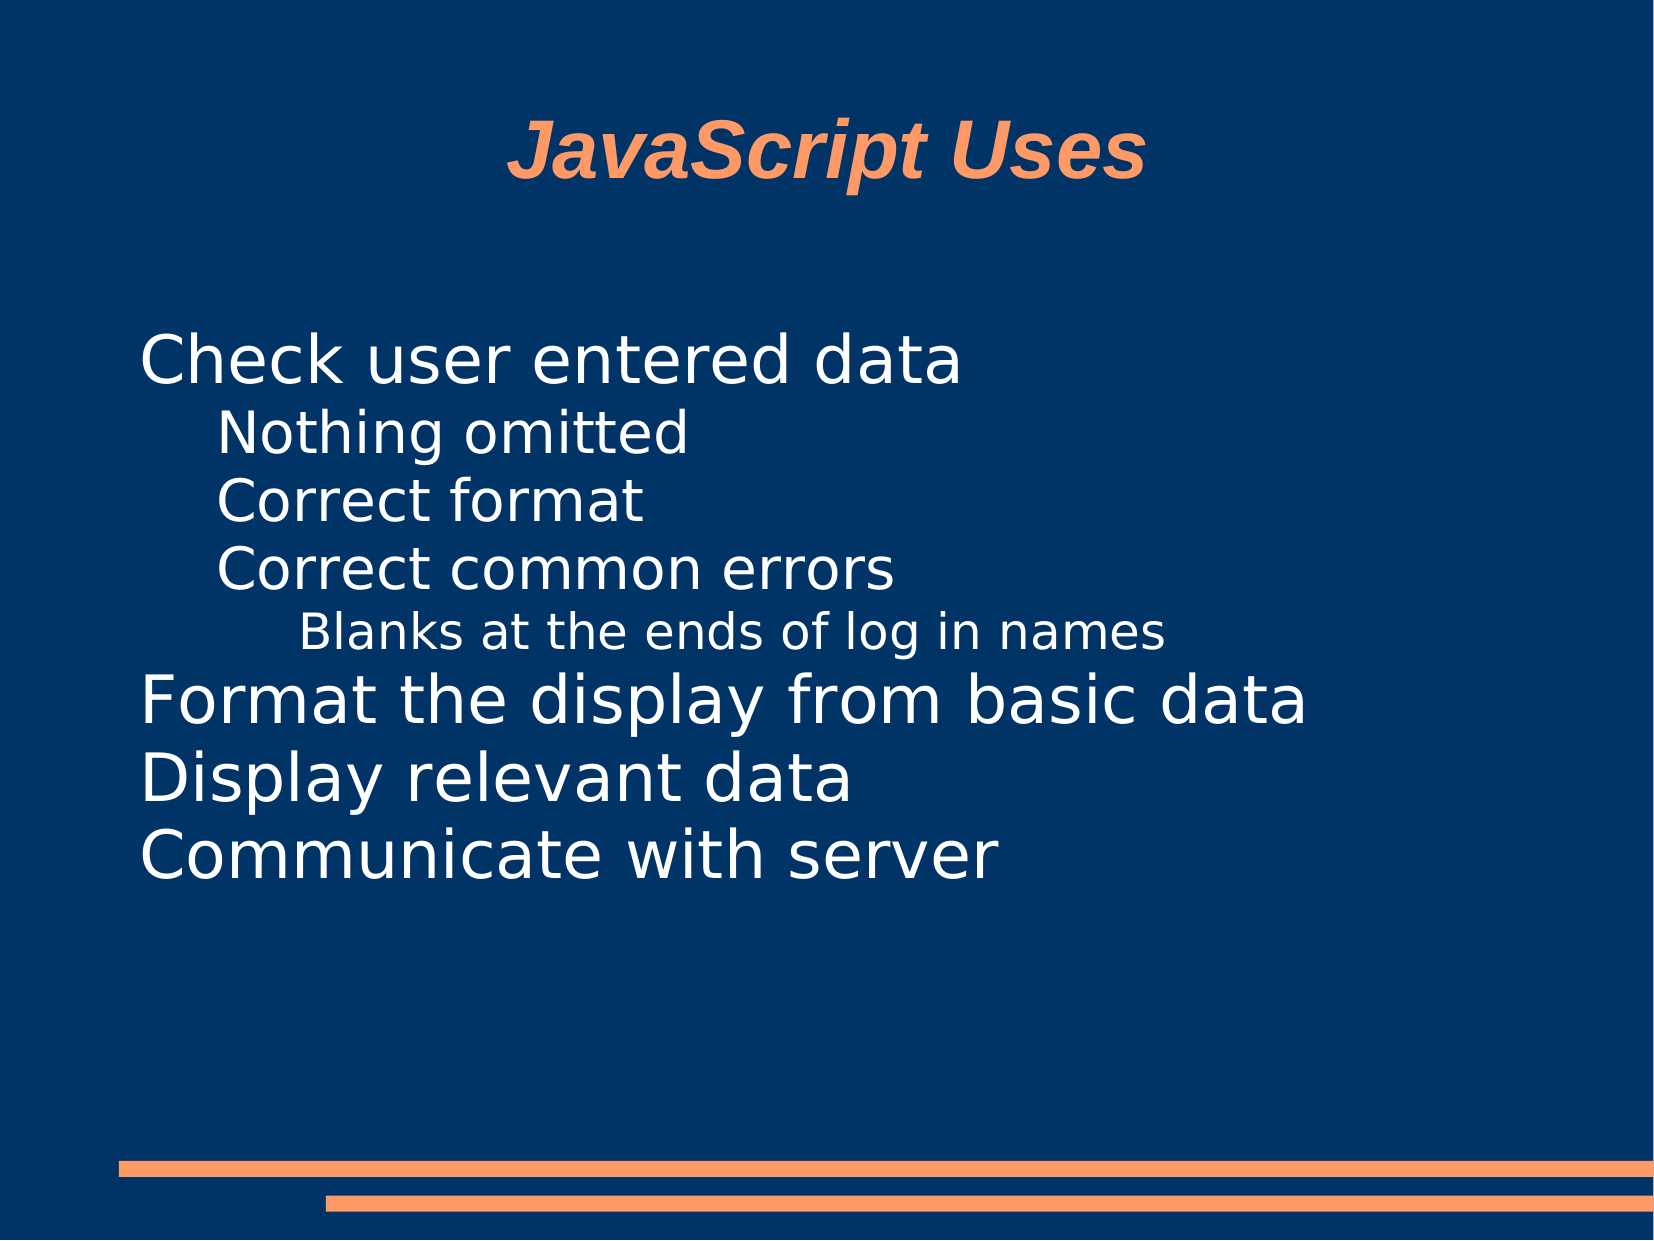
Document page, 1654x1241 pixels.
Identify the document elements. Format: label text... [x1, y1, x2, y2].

title JavaScript Uses [121, 46, 1534, 254]
list Check user entered data Nothing omitted Correct format Correct common errors Blanks at the ends of log in names Format the display from basic data Display relevant data Communicate with server [121, 322, 1561, 1133]
